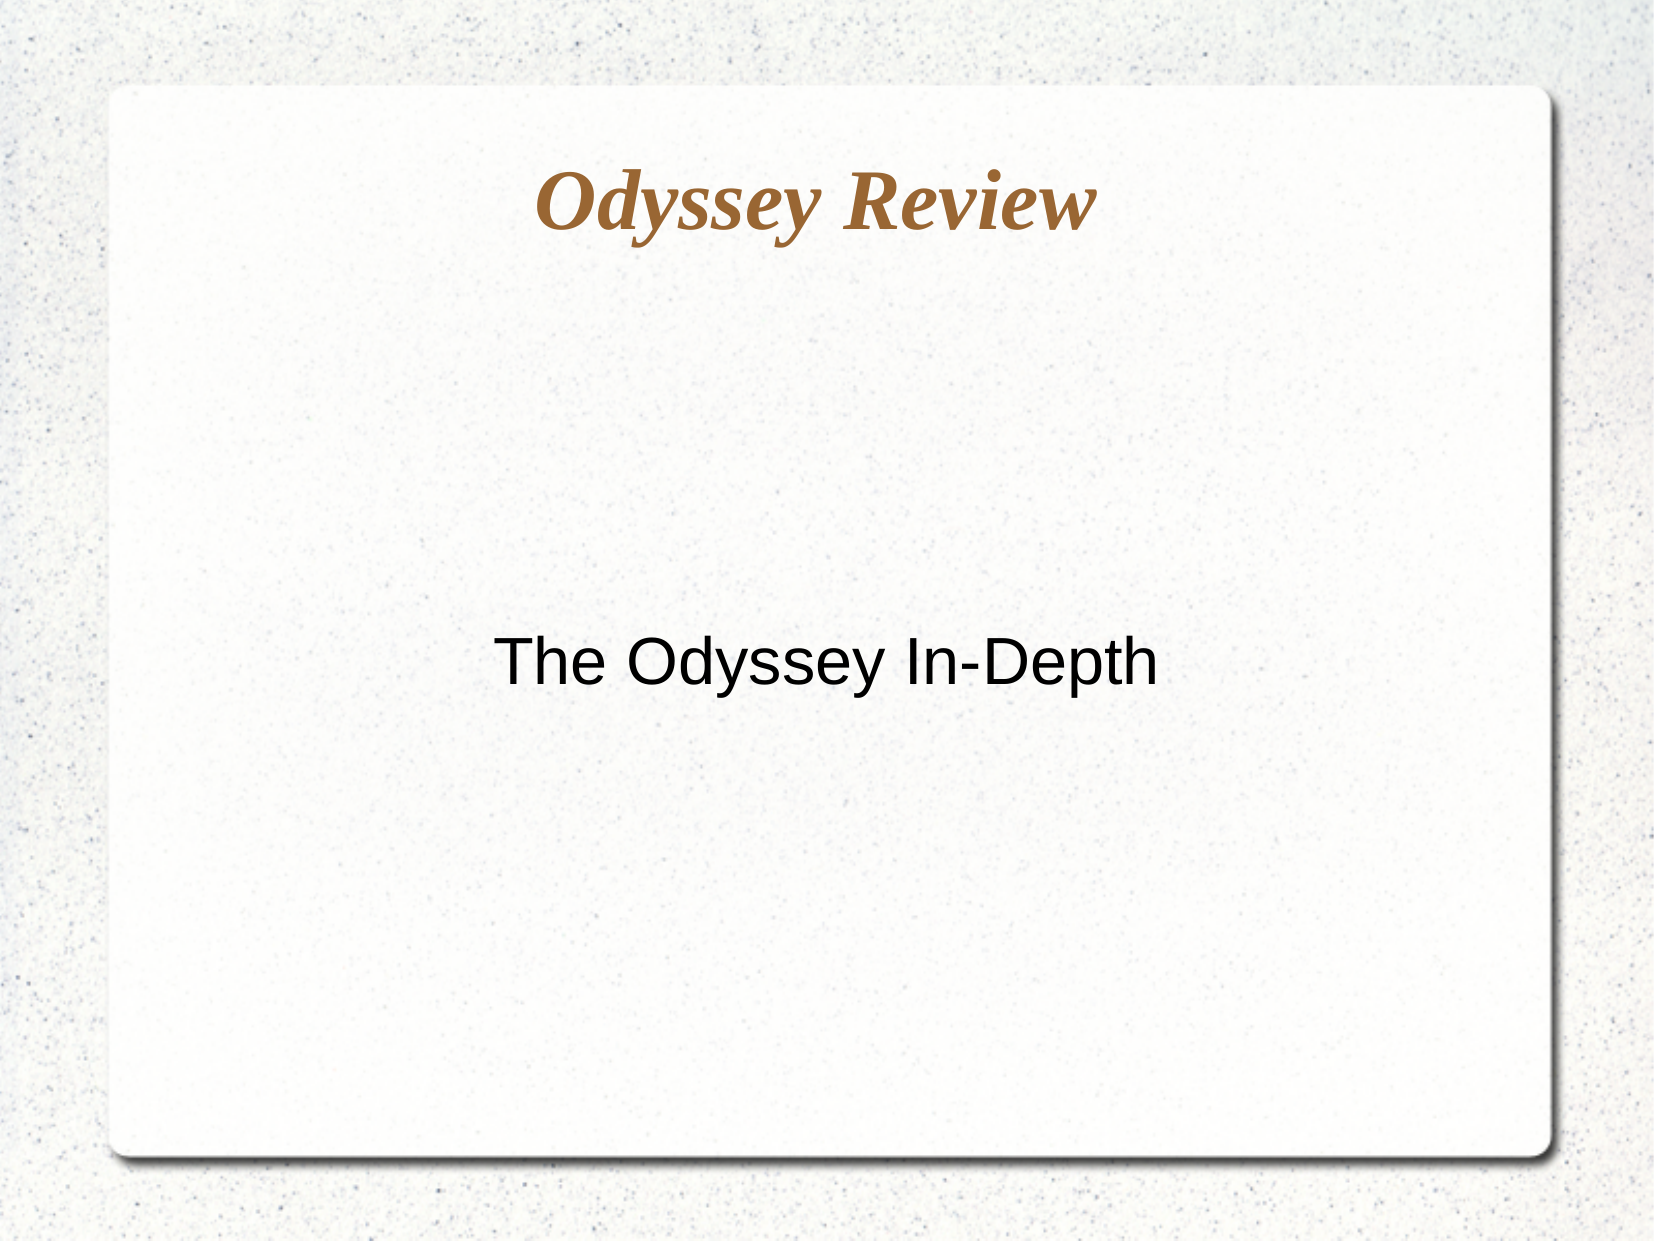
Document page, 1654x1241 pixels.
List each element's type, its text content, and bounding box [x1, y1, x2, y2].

subtitle The Odyssey In-Depth [147, 336, 1506, 987]
picture [0, 0, 1654, 1241]
title Odyssey Review [118, 96, 1536, 304]
